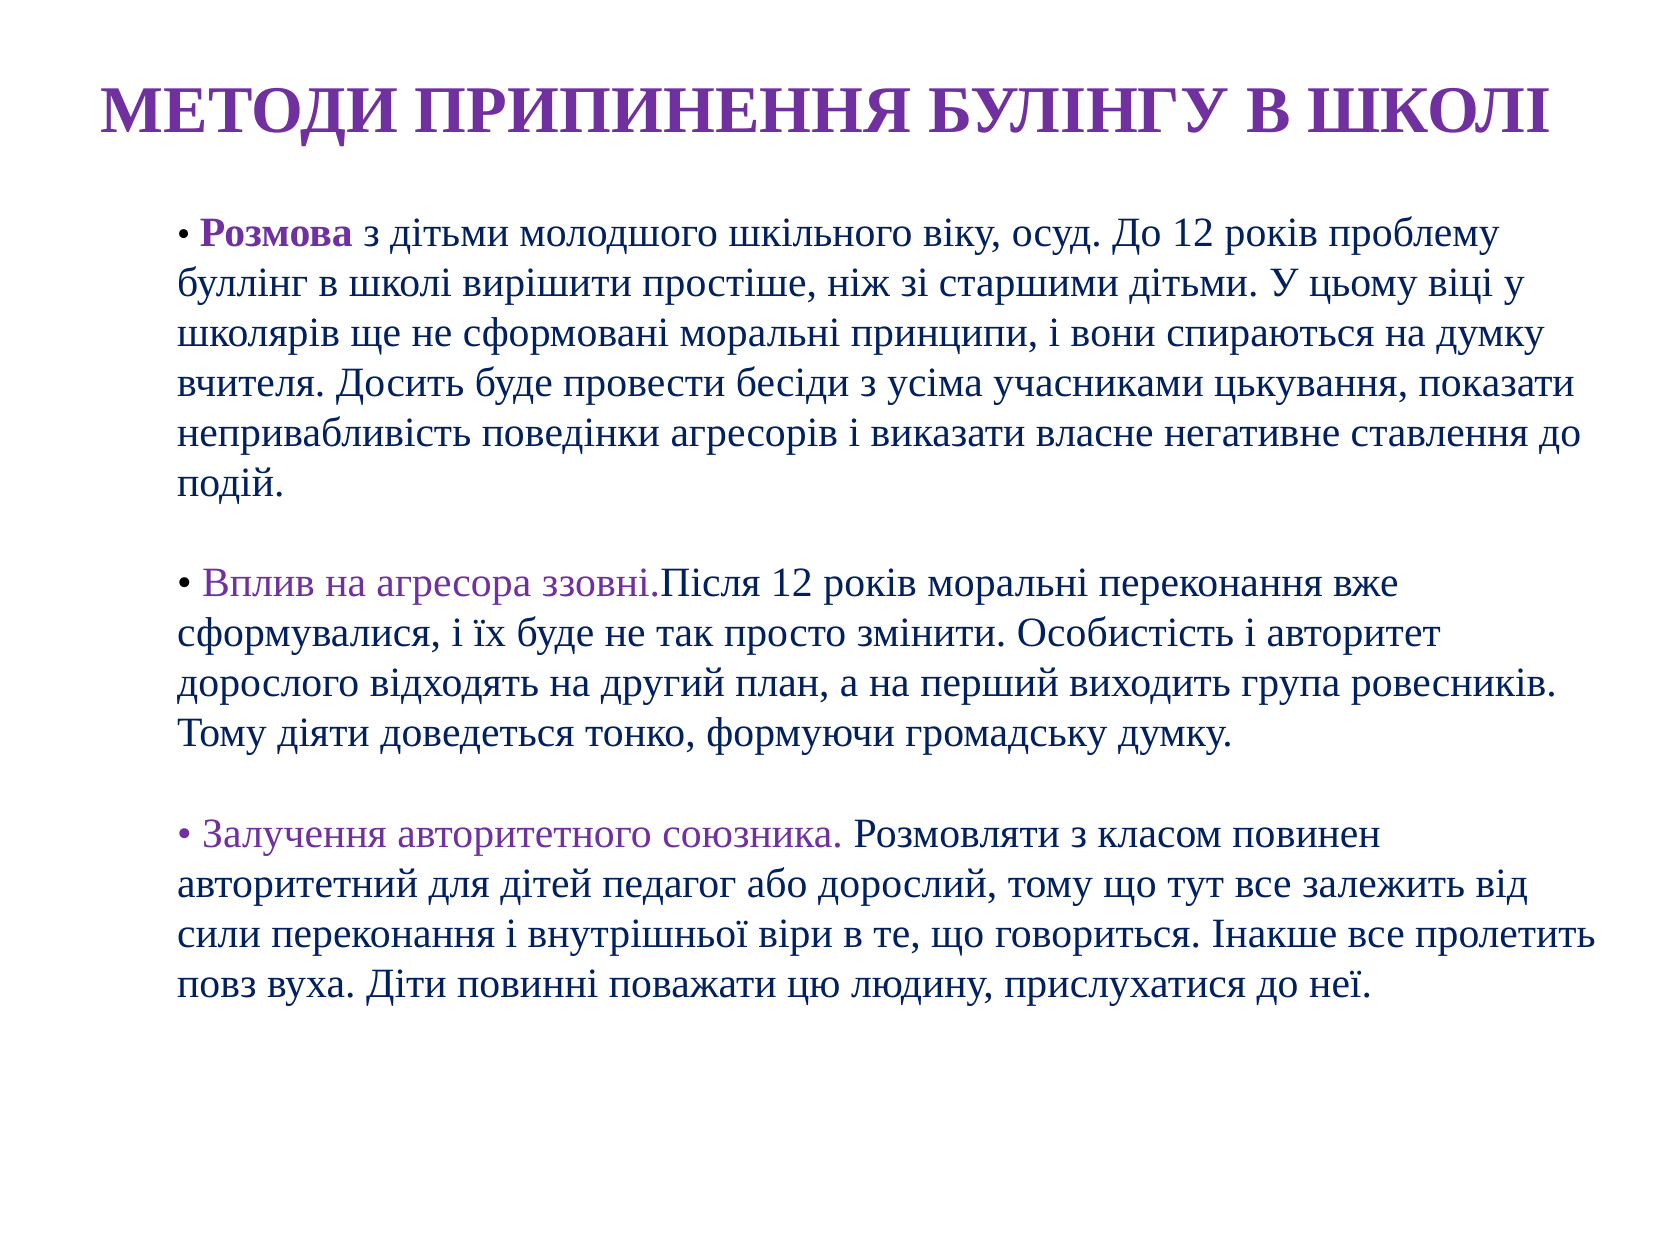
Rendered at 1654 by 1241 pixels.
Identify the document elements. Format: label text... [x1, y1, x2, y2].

list • Розмова з дітьми молодшого шкільного віку, осуд. До 12 років проблему буллінг в школі вирішити простіше, ніж зі старшими дітьми. У цьому віці у школярів ще не сформовані моральні принципи, і вони спираються на думку вчителя. Досить буде провести бесіди з усіма учасниками цькування, показати непривабливість поведінки агресорів і виказати власне негативне ставлення до подій. • Вплив на агресора ззовні.Після 12 років моральні переконання вже сформувалися, і їх буде не так просто змінити. Особистість і авторитет дорослого відходять на другий план, а на перший виходить група ровесників. Тому діяти доведеться тонко, формуючи громадську думку. • Залучення авторитетного союзника. Розмовляти з класом повинен авторитетний для дітей педагог або дорослий, тому що тут все залежить від сили переконання і внутрішньої віри в те, що говориться. Інакше все пролетить повз вуха. Діти повинні поважати цю людину, прислухатися до неї. [35, 159, 1607, 1109]
title МЕТОДИ ПРИПИНЕННЯ БУЛІНГУ В ШКОЛІ [82, 29, 1571, 159]
